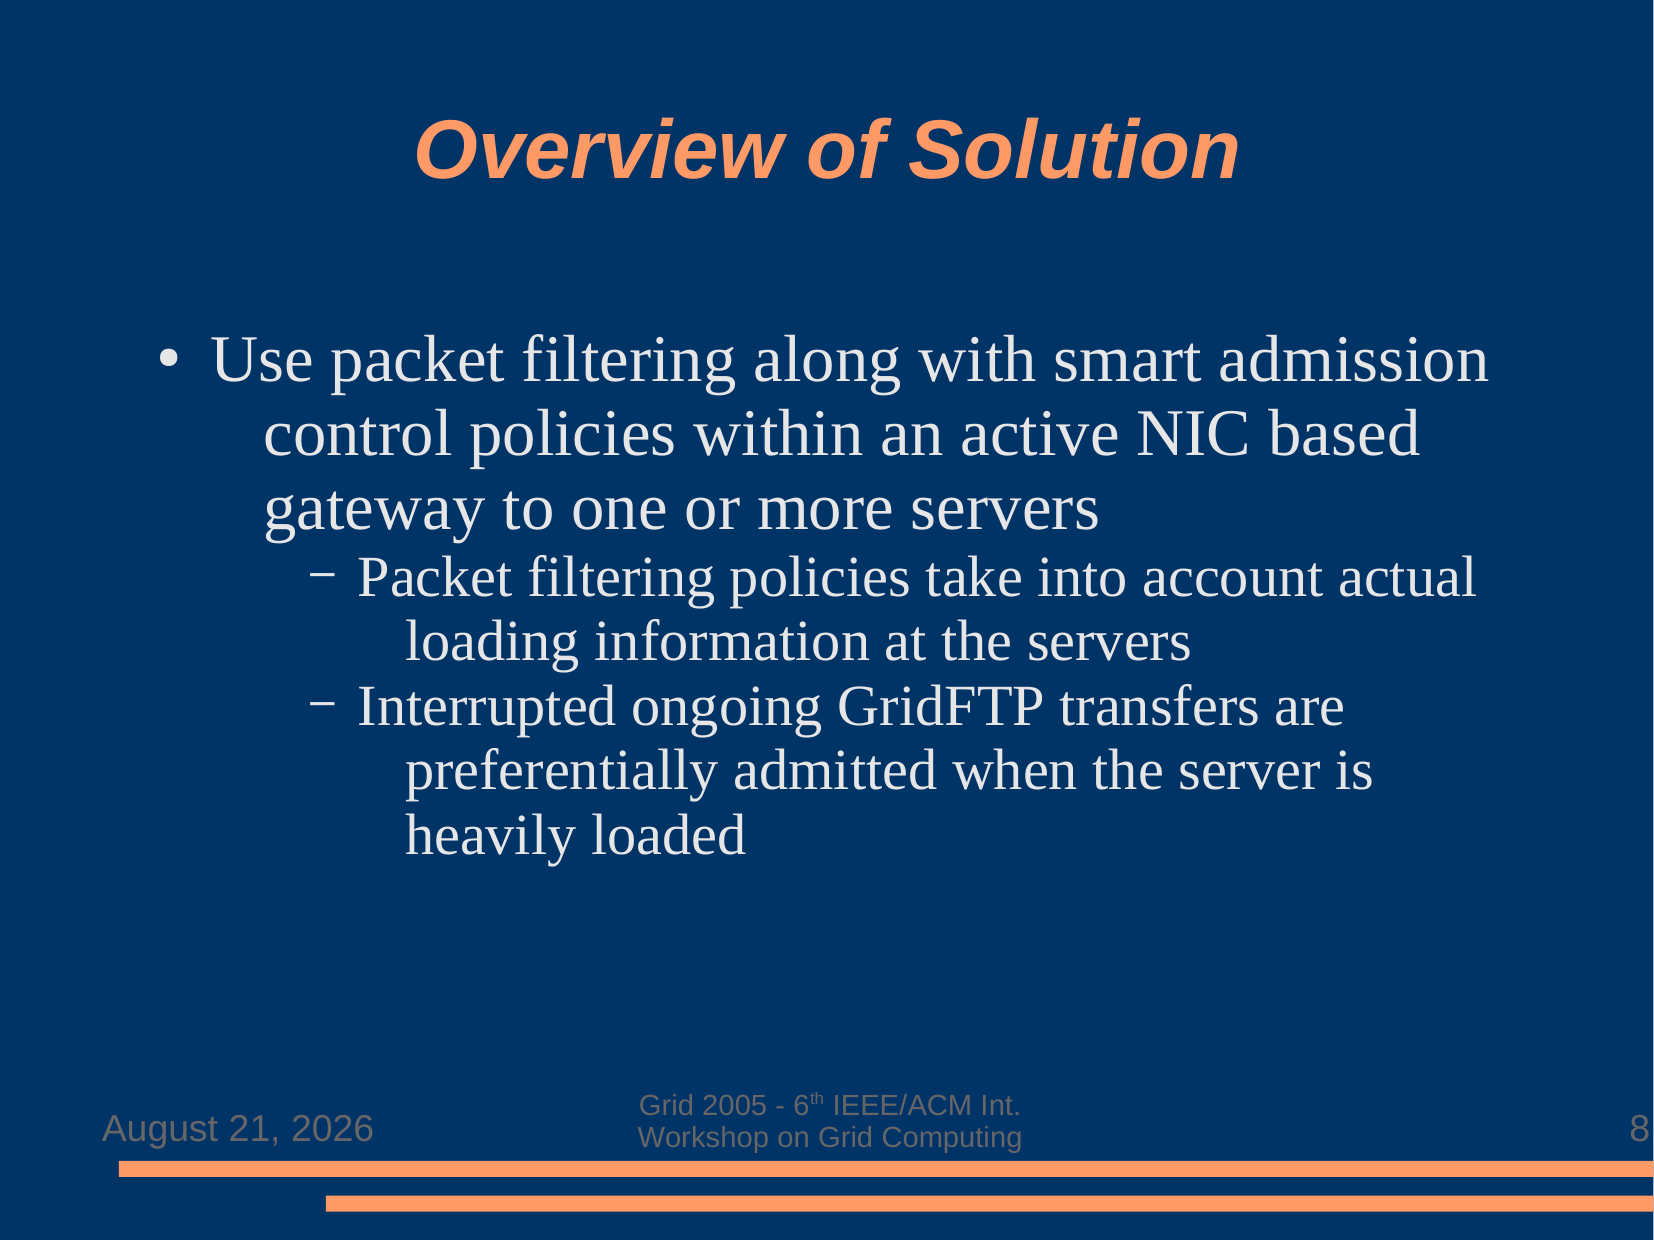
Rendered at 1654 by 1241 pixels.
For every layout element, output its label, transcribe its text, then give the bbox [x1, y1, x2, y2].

title Overview of Solution [121, 46, 1534, 254]
list Use packet filtering along with smart admission control policies within an active NIC based gateway to one or more servers Packet filtering policies take into account actual loading information at the servers Interrupted ongoing GridFTP transfers are preferentially admitted when the server is heavily loaded [121, 322, 1561, 1133]
